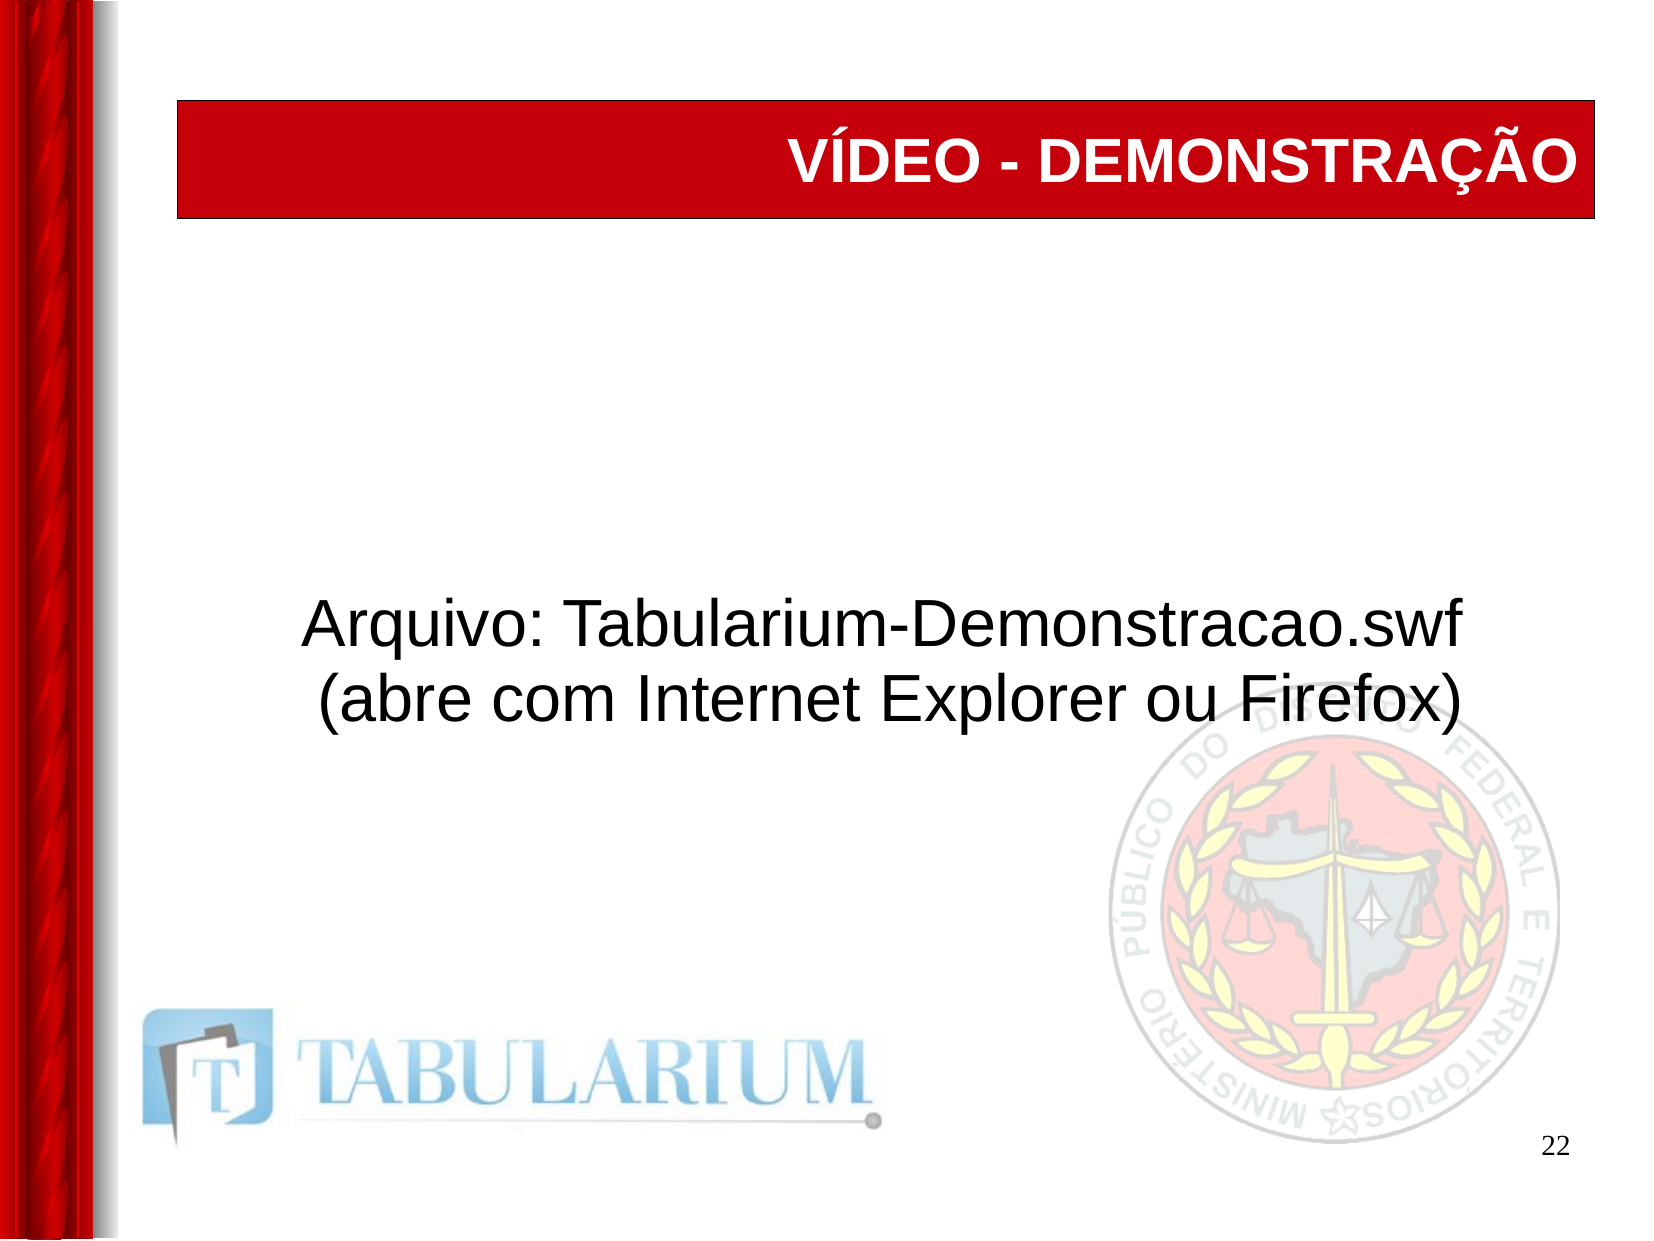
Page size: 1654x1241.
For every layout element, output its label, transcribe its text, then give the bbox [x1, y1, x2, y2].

text_box Arquivo: Tabularium-Demonstracao.swf (abre com Internet Explorer ou Firefox) [147, 259, 1636, 1063]
text_box VÍDEO - DEMONSTRAÇÃO [206, 118, 1595, 205]
